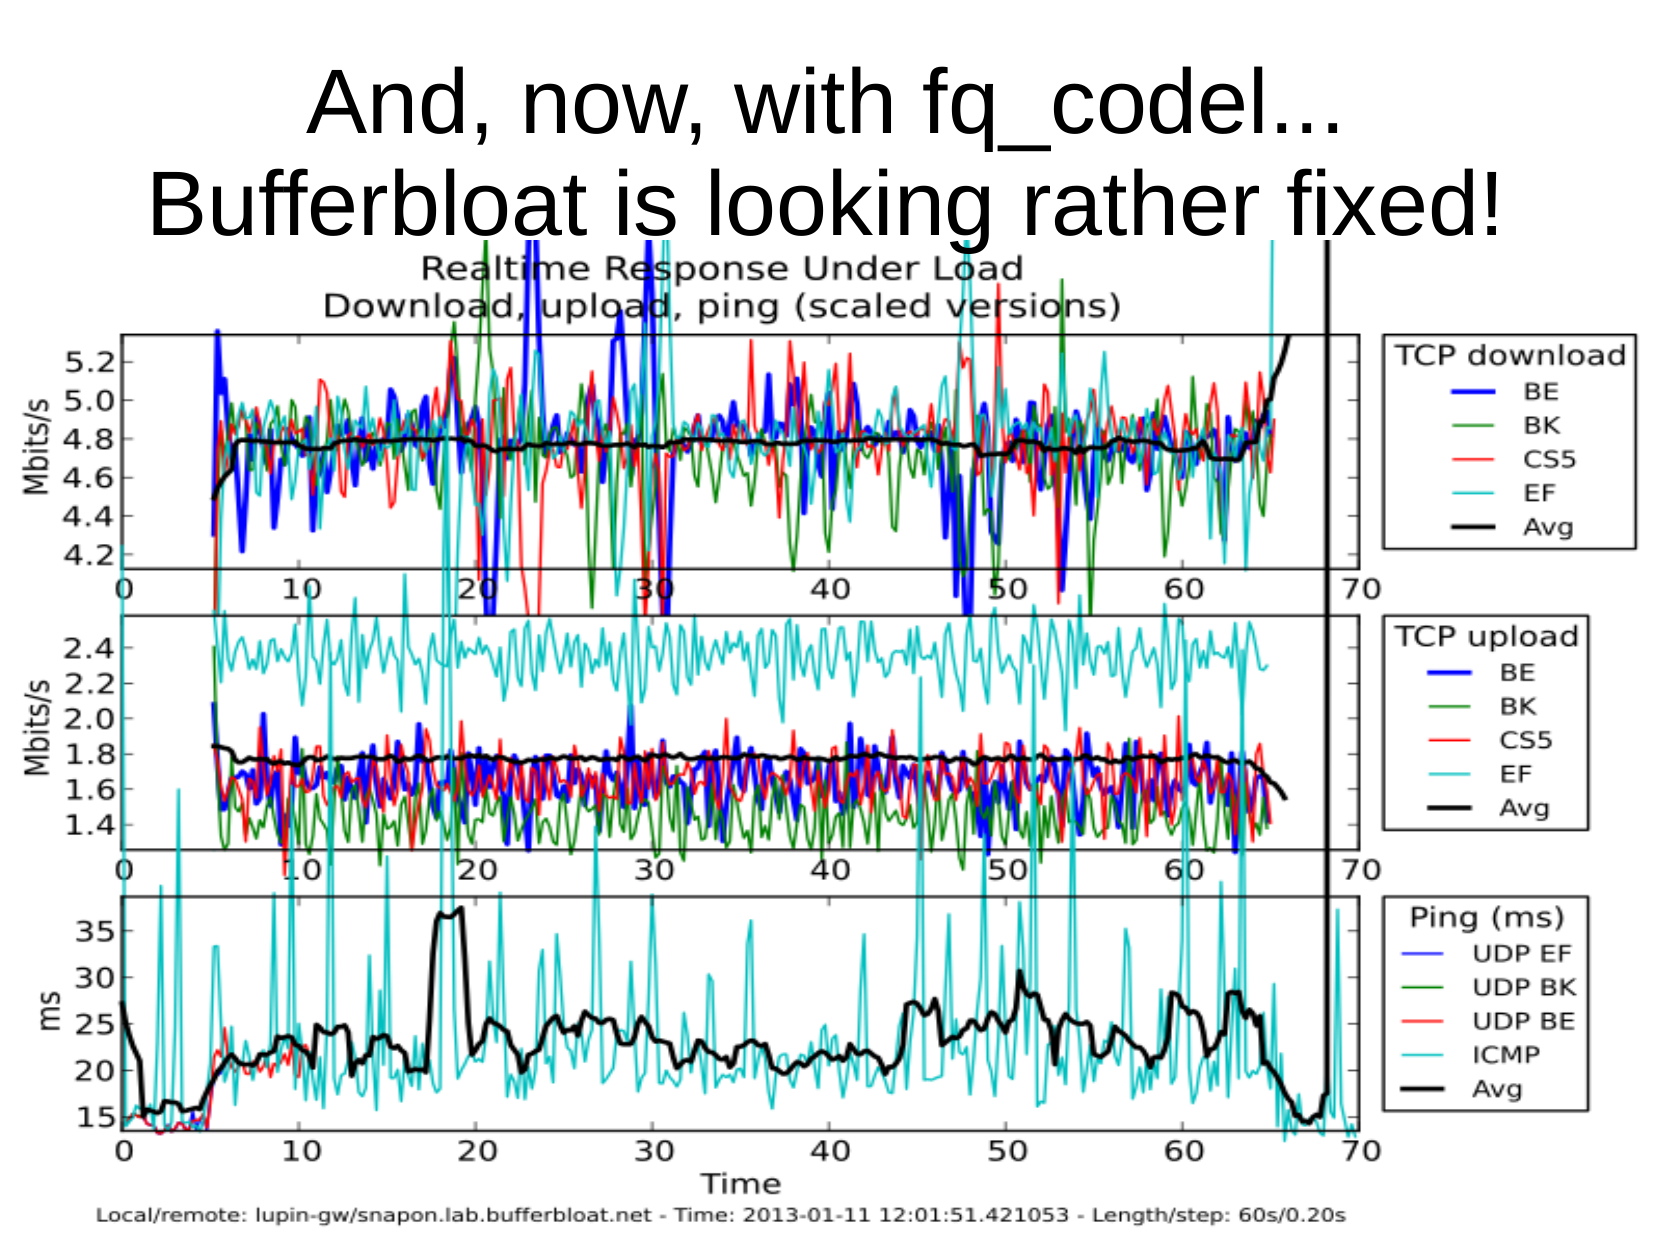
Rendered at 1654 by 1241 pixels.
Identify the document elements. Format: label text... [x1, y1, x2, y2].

picture [0, 240, 1654, 1241]
title And, now, with fq_codel... Bufferbloat is looking rather fixed! [82, 49, 1571, 257]
